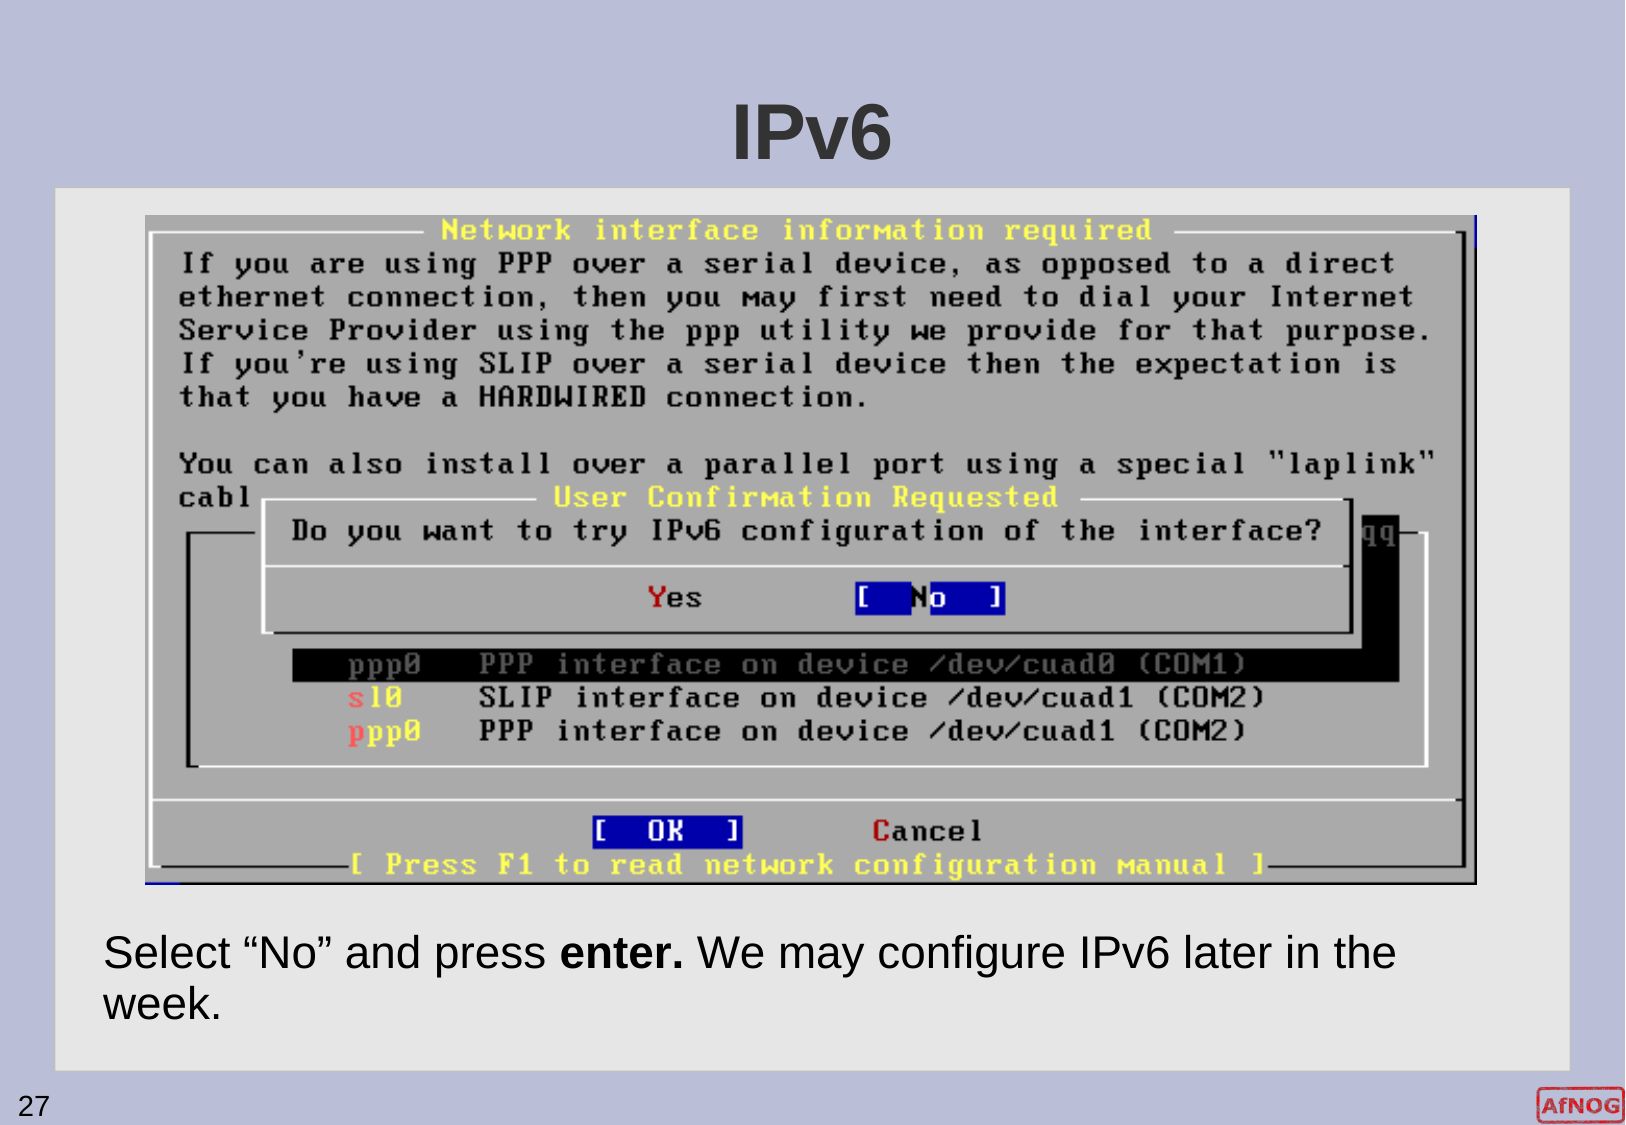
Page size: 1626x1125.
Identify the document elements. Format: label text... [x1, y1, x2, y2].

picture [1535, 1085, 1626, 1125]
text_box IPv6 [54, 44, 1571, 215]
picture [145, 215, 1477, 885]
text_box Select “No” and press enter. We may configure IPv6 later in the week. [88, 915, 1536, 1031]
